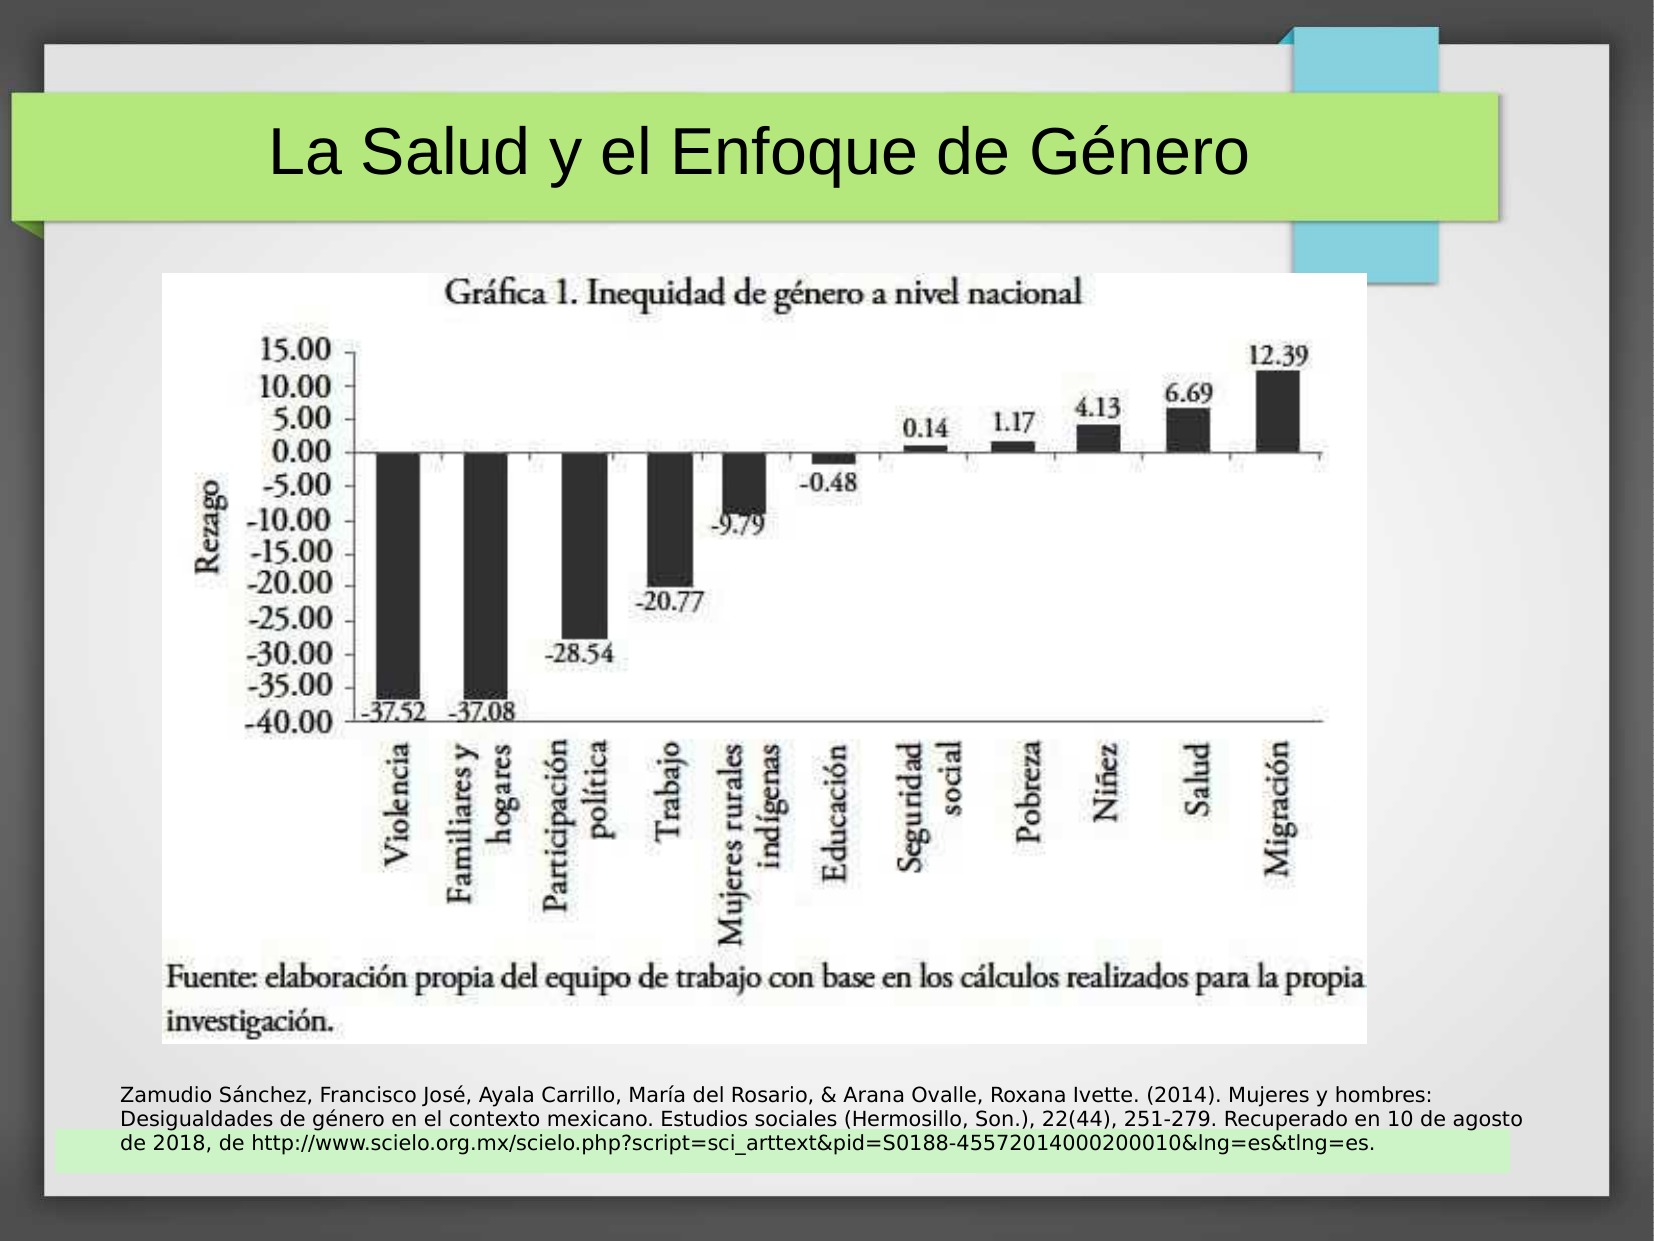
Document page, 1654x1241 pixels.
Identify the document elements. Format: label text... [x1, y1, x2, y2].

text_box [55, 1129, 1510, 1173]
text_box La Salud y el Enfoque de Género [253, 102, 1268, 202]
text_box Zamudio Sánchez, Francisco José, Ayala Carrillo, María del Rosario, & Arana Ovalle, Roxana Ivette. (2014). Mujeres y hombres: Desigualdades de género en el contexto mexicano. Estudios sociales (Hermosillo, Son.), 22(44), 251-279. Recuperado en 10 de agosto de 2018, de http://www.scielo.org.mx/scielo.php?script=sci_arttext&pid=S0188-45572014000200010&lng=es&tlng=es. [105, 1075, 1558, 1164]
picture [0, 0, 1654, 1241]
